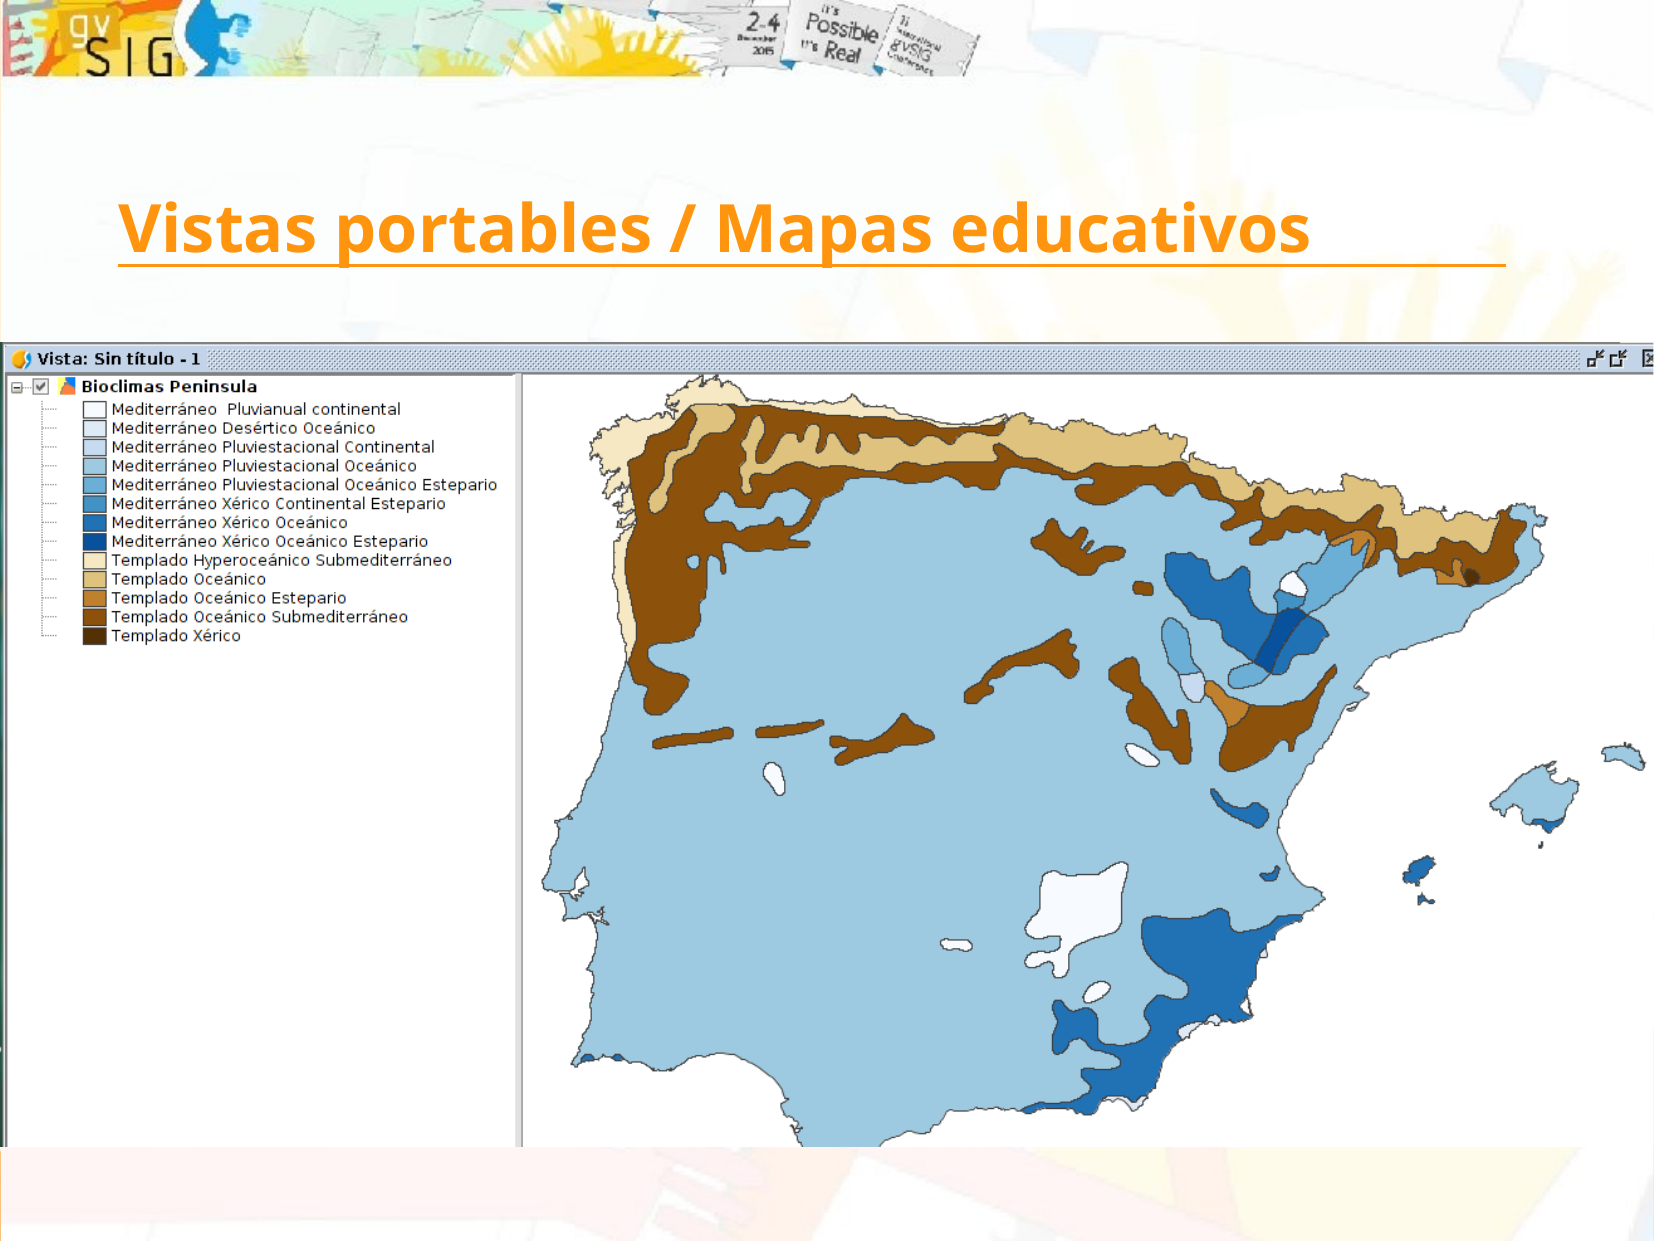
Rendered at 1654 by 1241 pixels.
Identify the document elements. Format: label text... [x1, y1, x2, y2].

title Vistas portables / Mapas educativos [118, 177, 1607, 276]
picture [0, 0, 1654, 1241]
